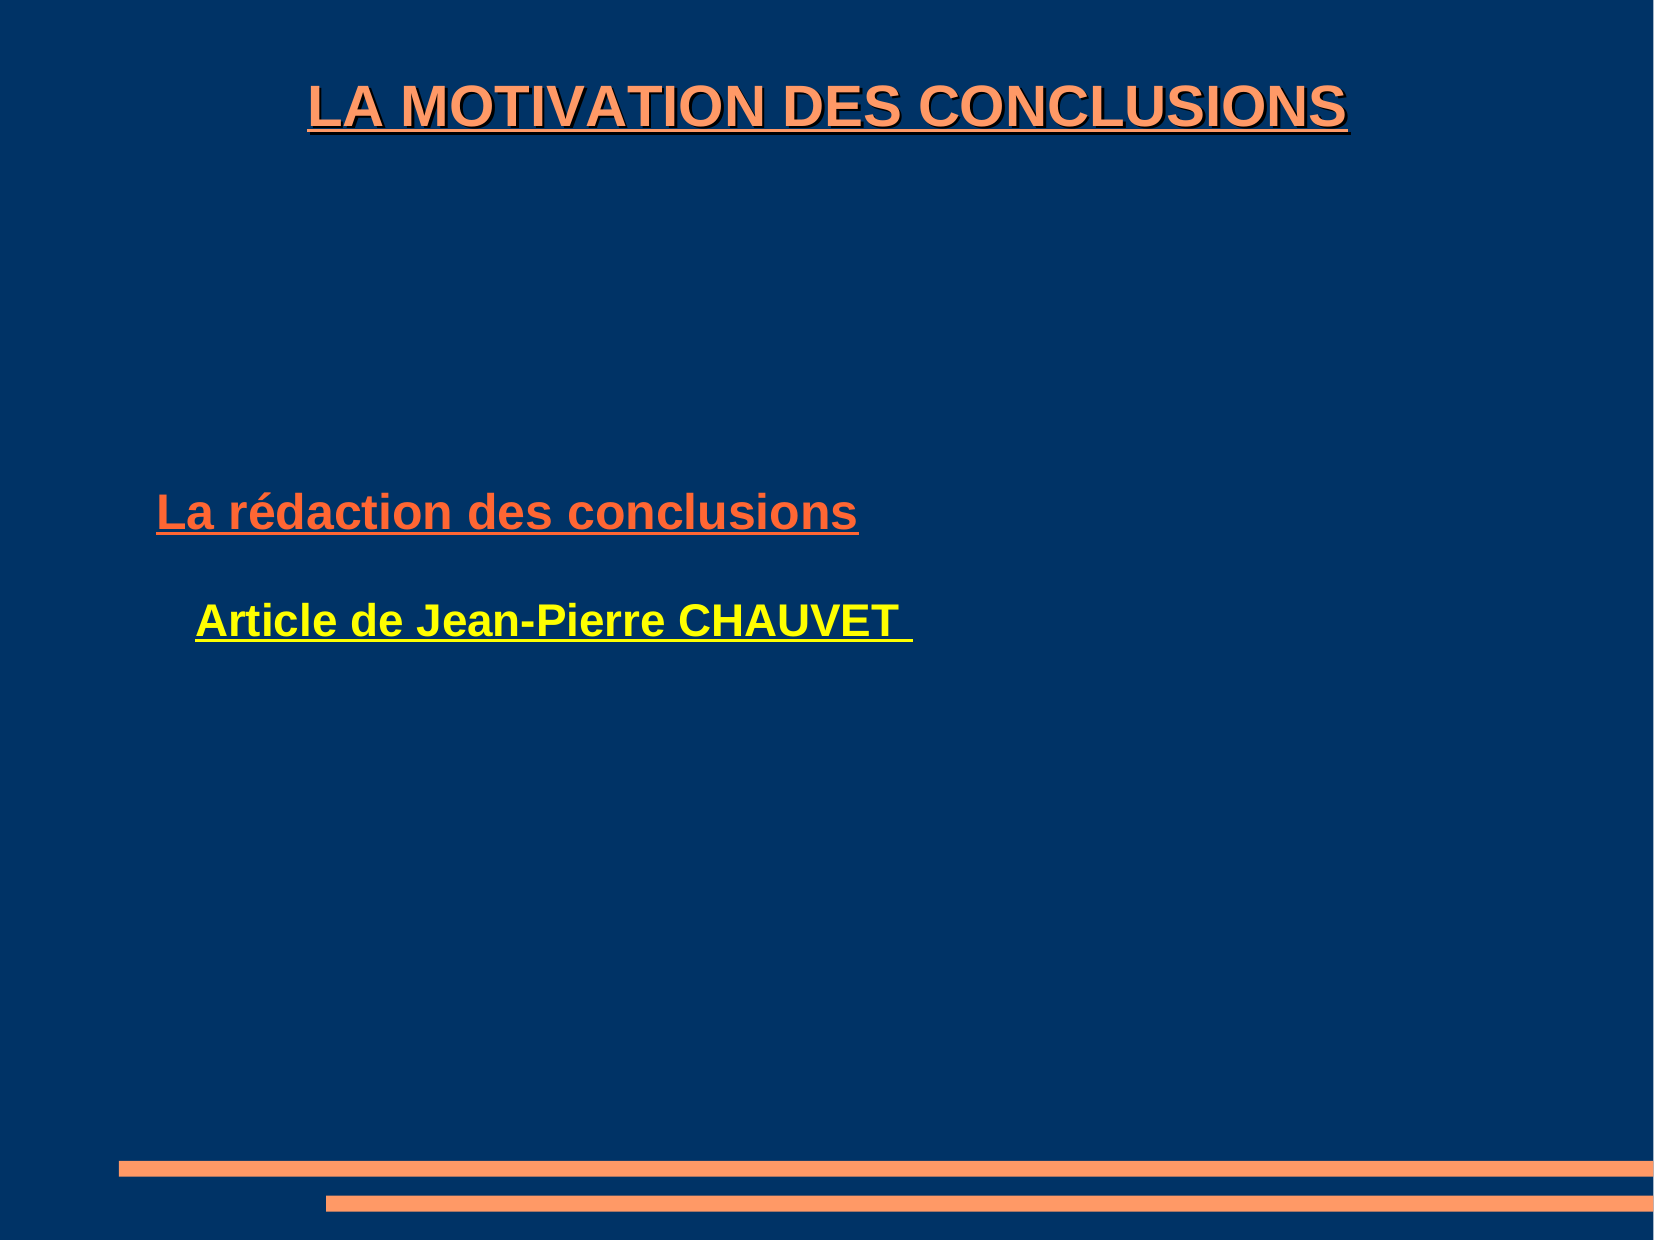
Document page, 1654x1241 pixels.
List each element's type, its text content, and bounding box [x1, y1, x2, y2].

title LA MOTIVATION DES CONCLUSIONS [121, 46, 1534, 166]
subtitle La rédaction des conclusions Article de Jean-Pierre CHAUVET [121, 185, 1561, 1160]
